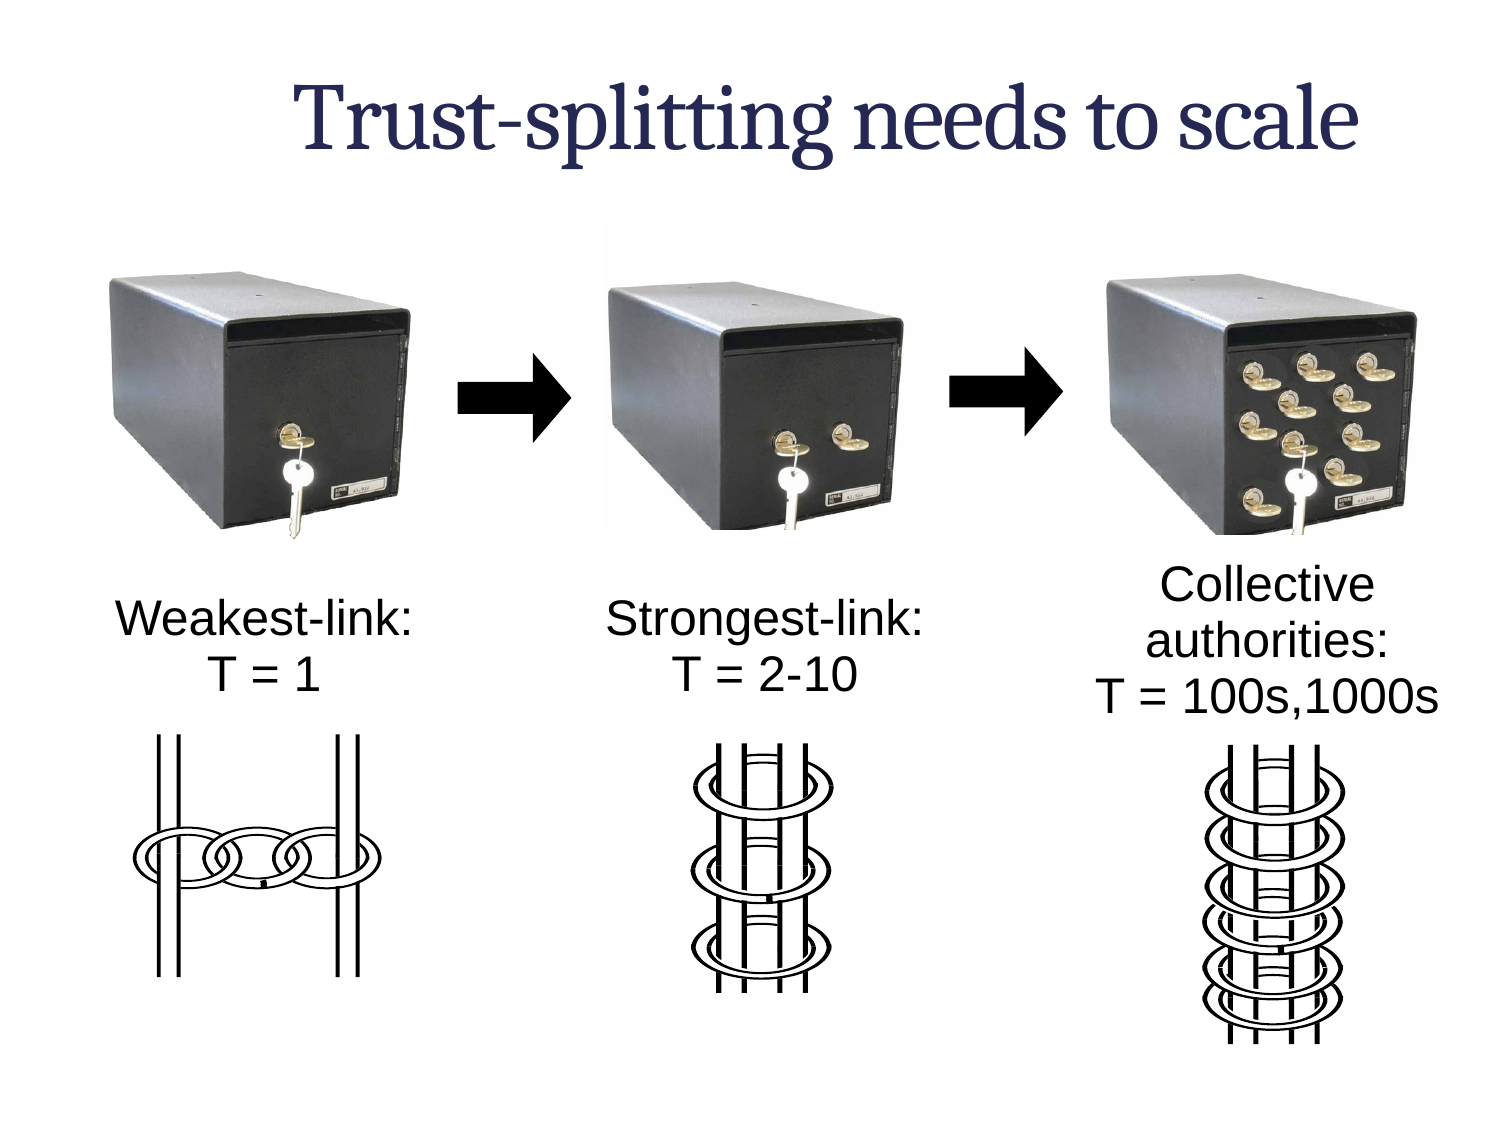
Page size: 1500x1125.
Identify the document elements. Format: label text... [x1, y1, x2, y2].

text_box Weakest-link: T = 1 [78, 582, 451, 765]
text_box [457, 352, 572, 444]
text_box [690, 765, 834, 993]
title Trust-splitting needs to scale [82, 15, 1500, 223]
text_box [949, 346, 1064, 437]
text_box [132, 765, 382, 978]
text_box Strongest-link: T = 2-10 [570, 582, 961, 765]
picture [108, 271, 411, 540]
picture [604, 222, 912, 530]
picture [1102, 263, 1426, 535]
text_box Collective authorities: T = 100s,1000s [1080, 549, 1456, 787]
text_box [1202, 744, 1346, 1045]
